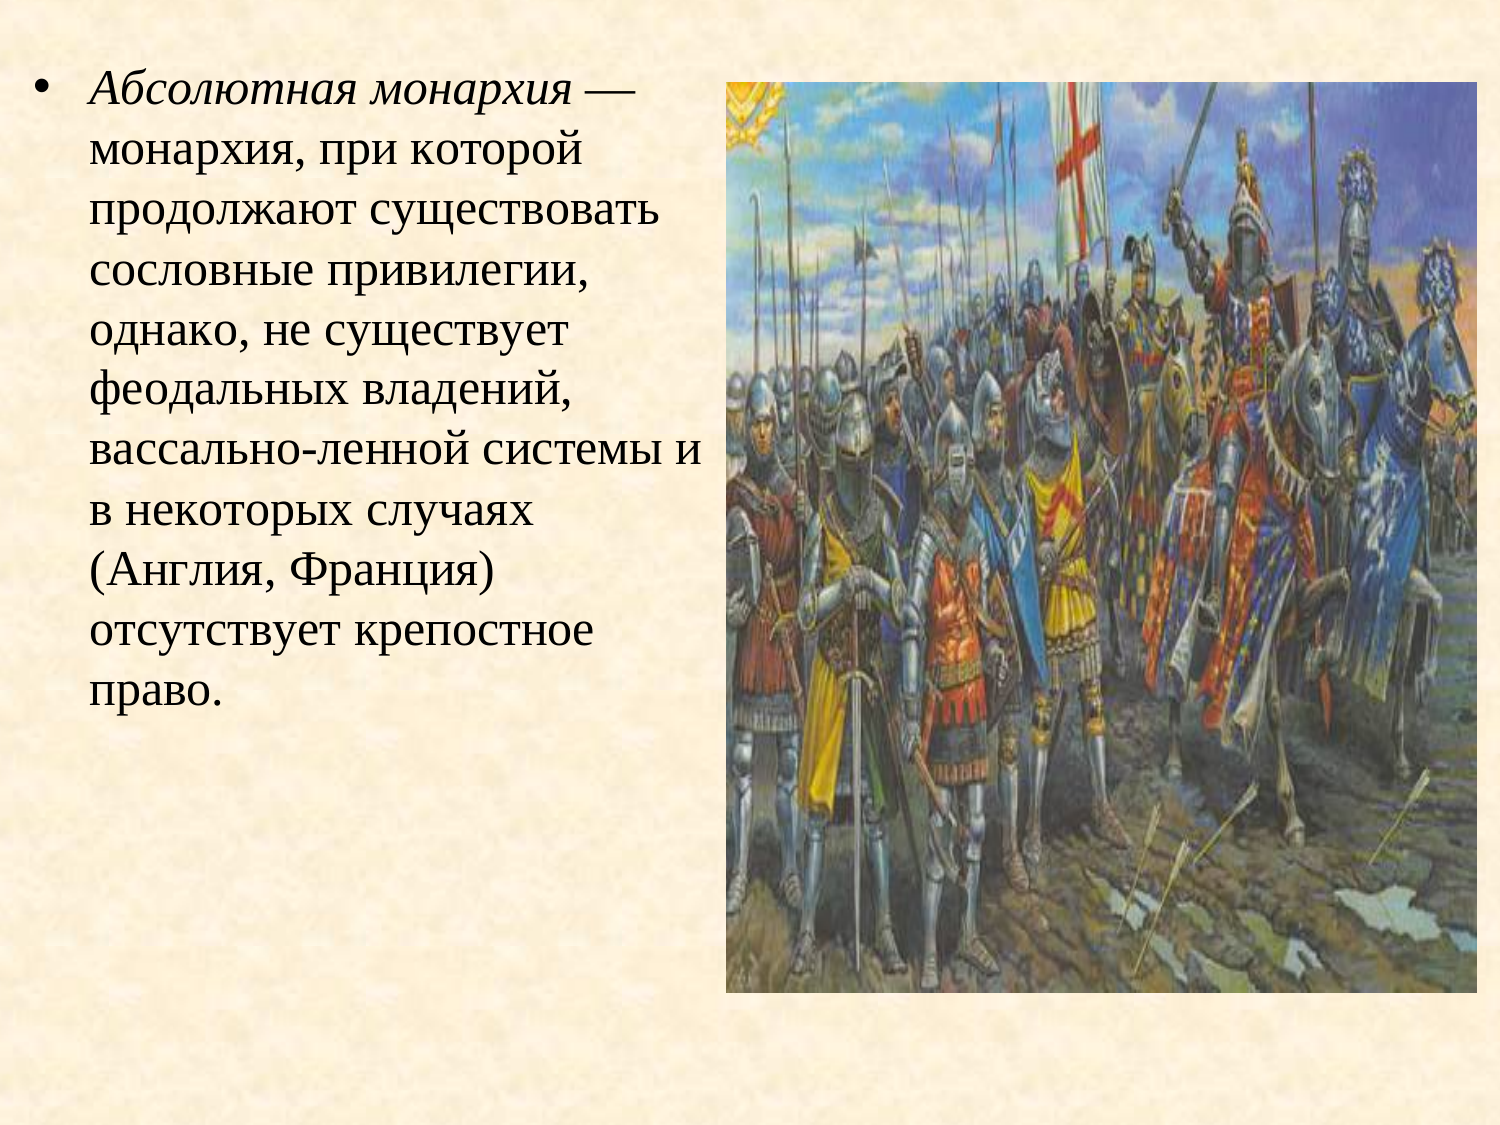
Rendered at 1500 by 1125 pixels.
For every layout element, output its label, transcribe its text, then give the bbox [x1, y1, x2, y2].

list Абсолютная монархия — монархия, при которой продолжают существовать сословные привилегии, однако, не существует феодальных владений, вассально-ленной системы и в некоторых случаях (Англия, Франция) отсутствует крепостное право. [18, 47, 721, 1016]
picture [0, 0, 1500, 1125]
